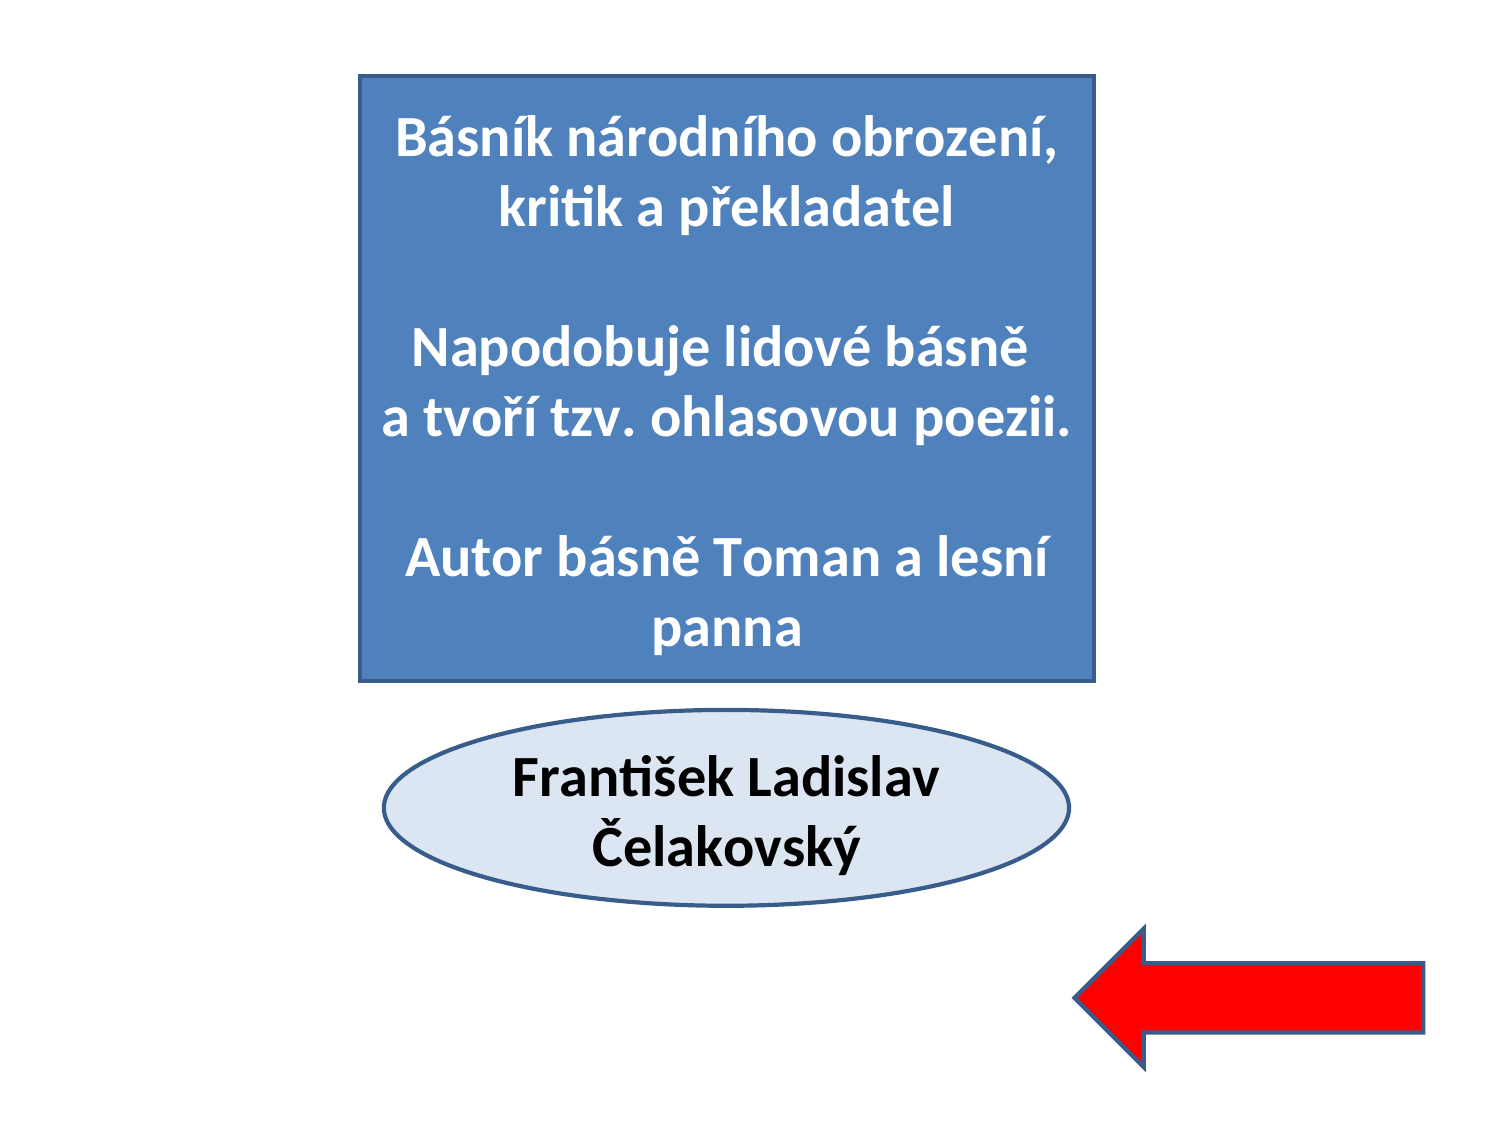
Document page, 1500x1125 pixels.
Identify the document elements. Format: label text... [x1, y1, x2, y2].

text_box František Ladislav Čelakovský [383, 709, 1070, 906]
text_box Básník národního obrození, kritik a překladatel Napodobuje lidové básně a tvoří tzv. ohlasovou poezii. Autor básně Toman a lesní panna [360, 76, 1094, 681]
text_box [1074, 928, 1424, 1068]
